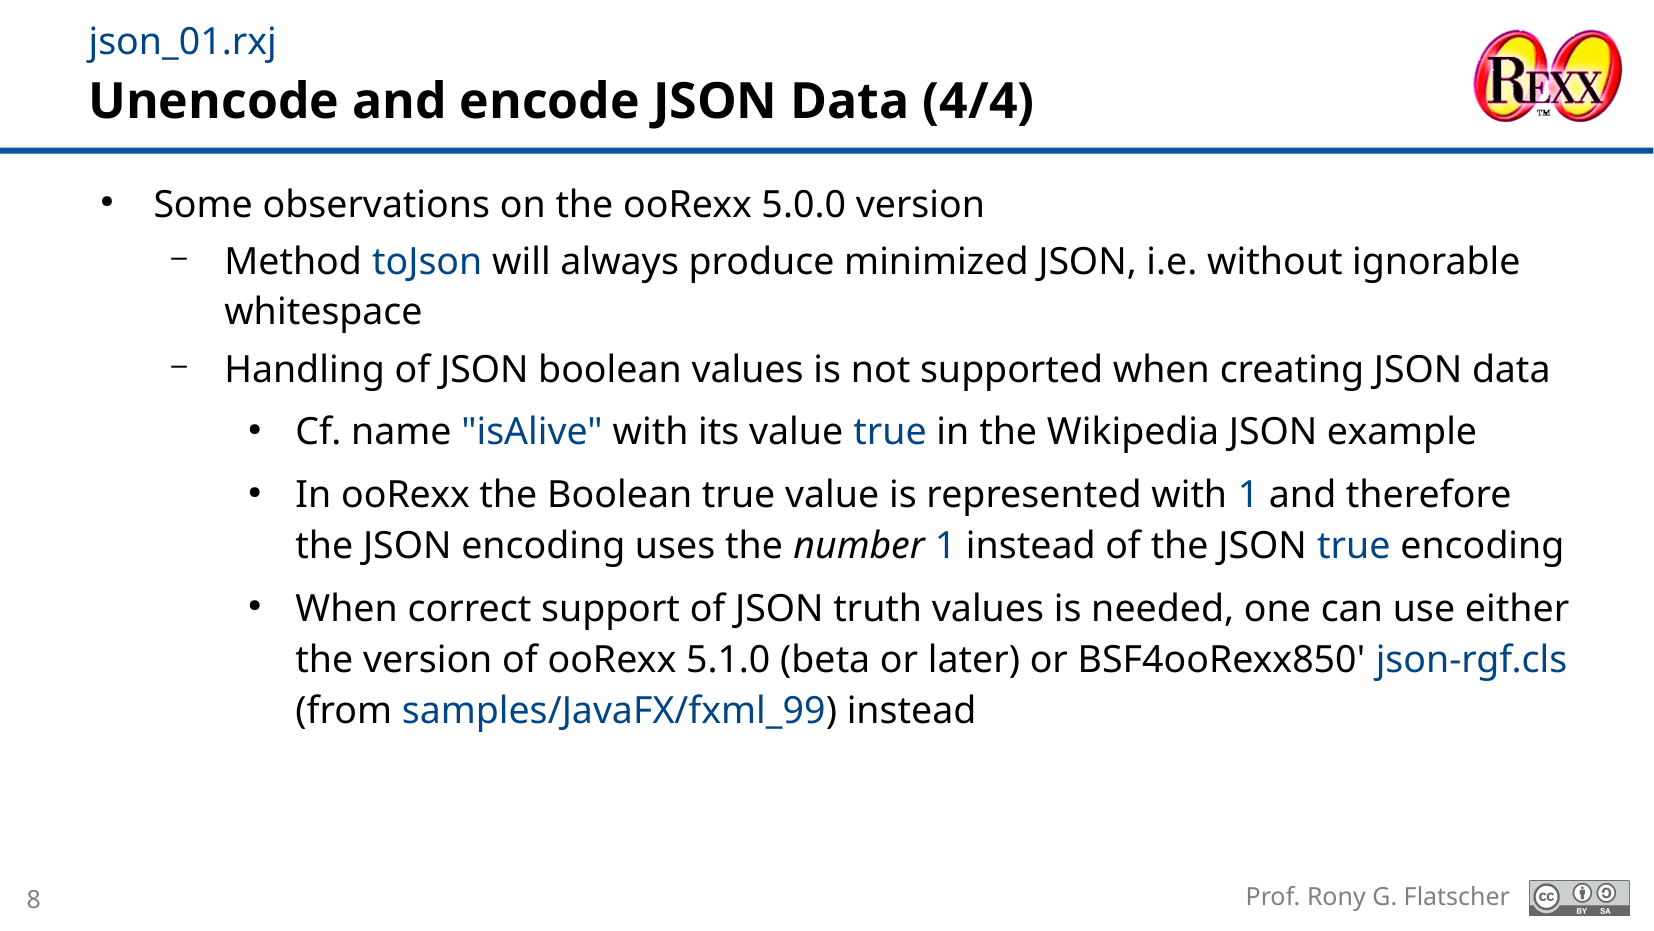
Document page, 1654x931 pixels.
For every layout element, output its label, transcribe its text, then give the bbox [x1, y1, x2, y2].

title json_01.rxj Unencode and encode JSON Data (4/4) [29, 0, 1654, 148]
list Some observations on the ooRexx 5.0.0 version Method toJson will always produce minimized JSON, i.e. without ignorable whitespace Handling of JSON boolean values is not supported when creating JSON data Cf. name "isAlive" with its value true in the Wikipedia JSON example In ooRexx the Boolean true value is represented with 1 and therefore the JSON encoding uses the number 1 instead of the JSON true encoding When correct support of JSON truth values is needed, one can use either the version of ooRexx 5.1.0 (beta or later) or BSF4ooRexx850' json-rgf.cls (from samples/JavaFX/fxml_99) instead [82, 177, 1573, 857]
